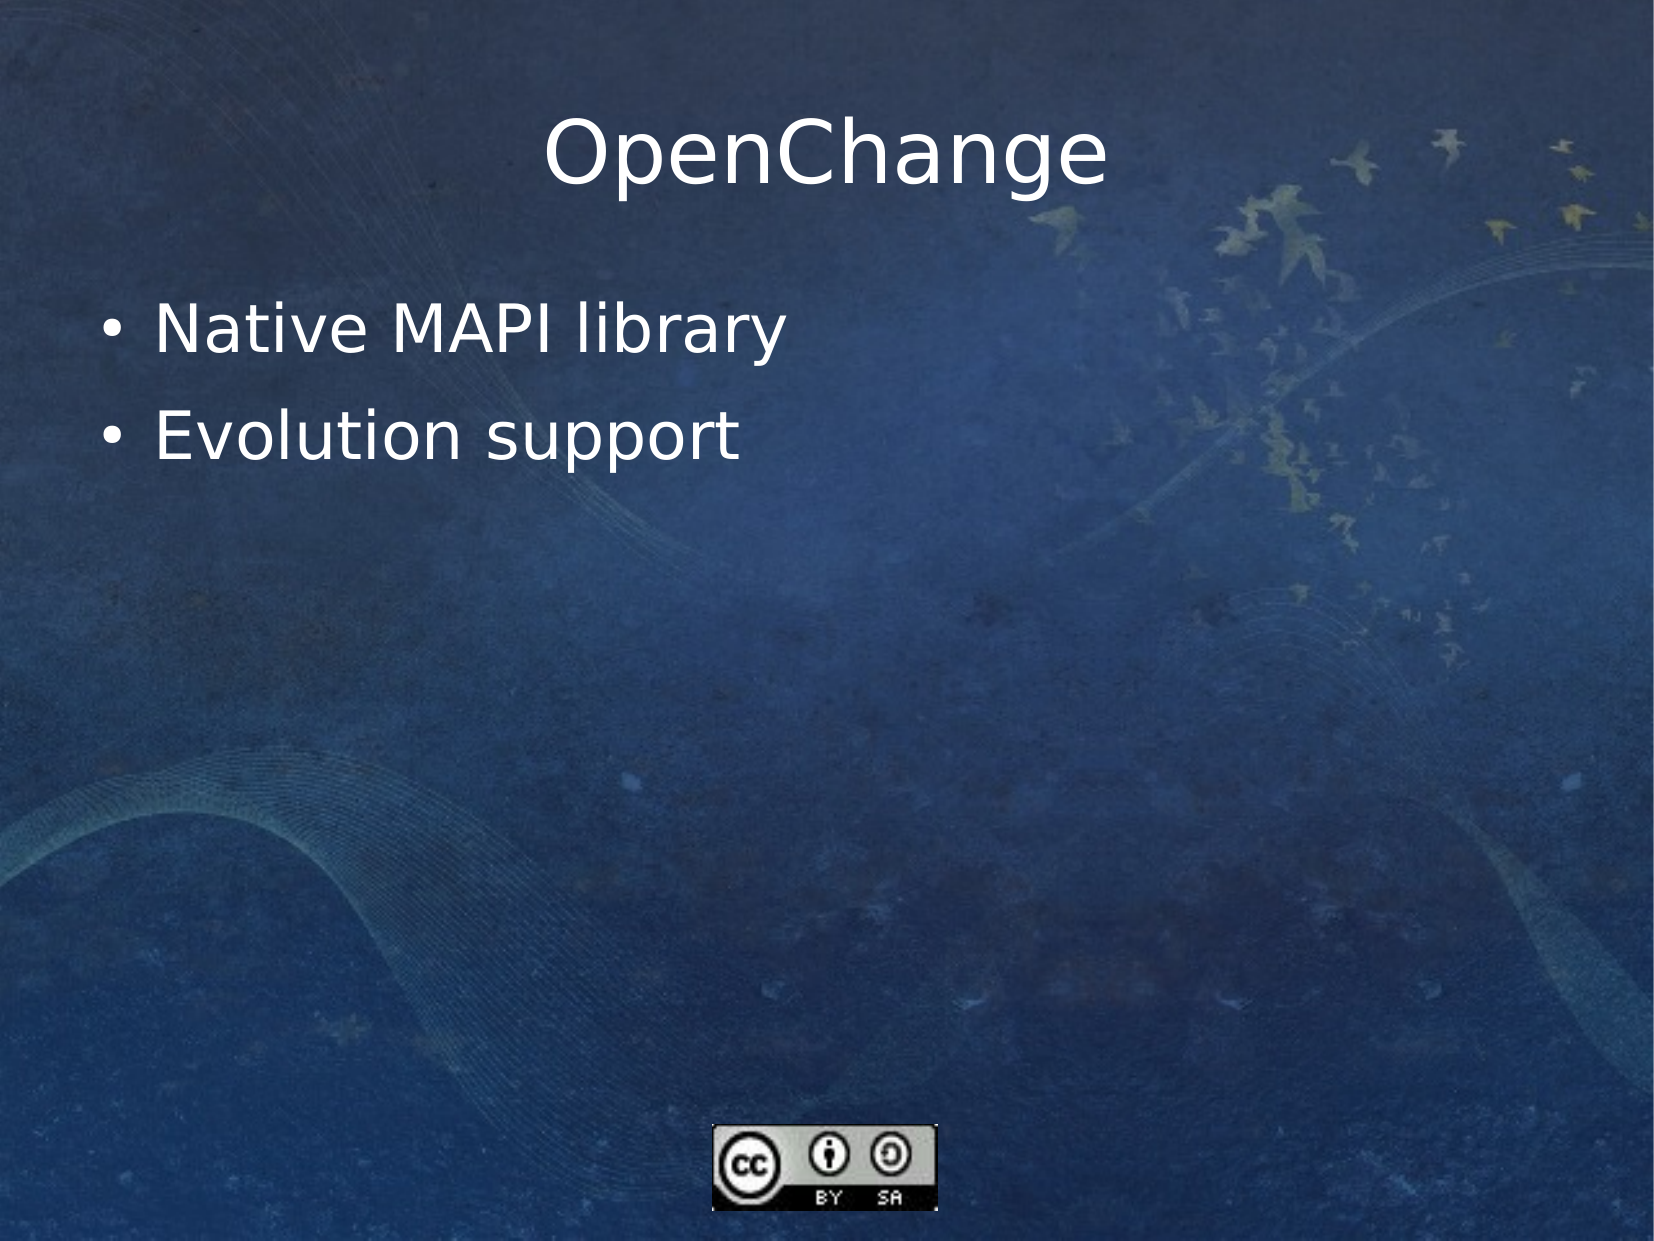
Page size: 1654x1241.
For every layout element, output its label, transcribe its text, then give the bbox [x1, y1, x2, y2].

picture [0, 0, 1654, 1241]
title OpenChange [82, 56, 1571, 250]
list Native MAPI library Evolution support [82, 290, 1571, 1094]
